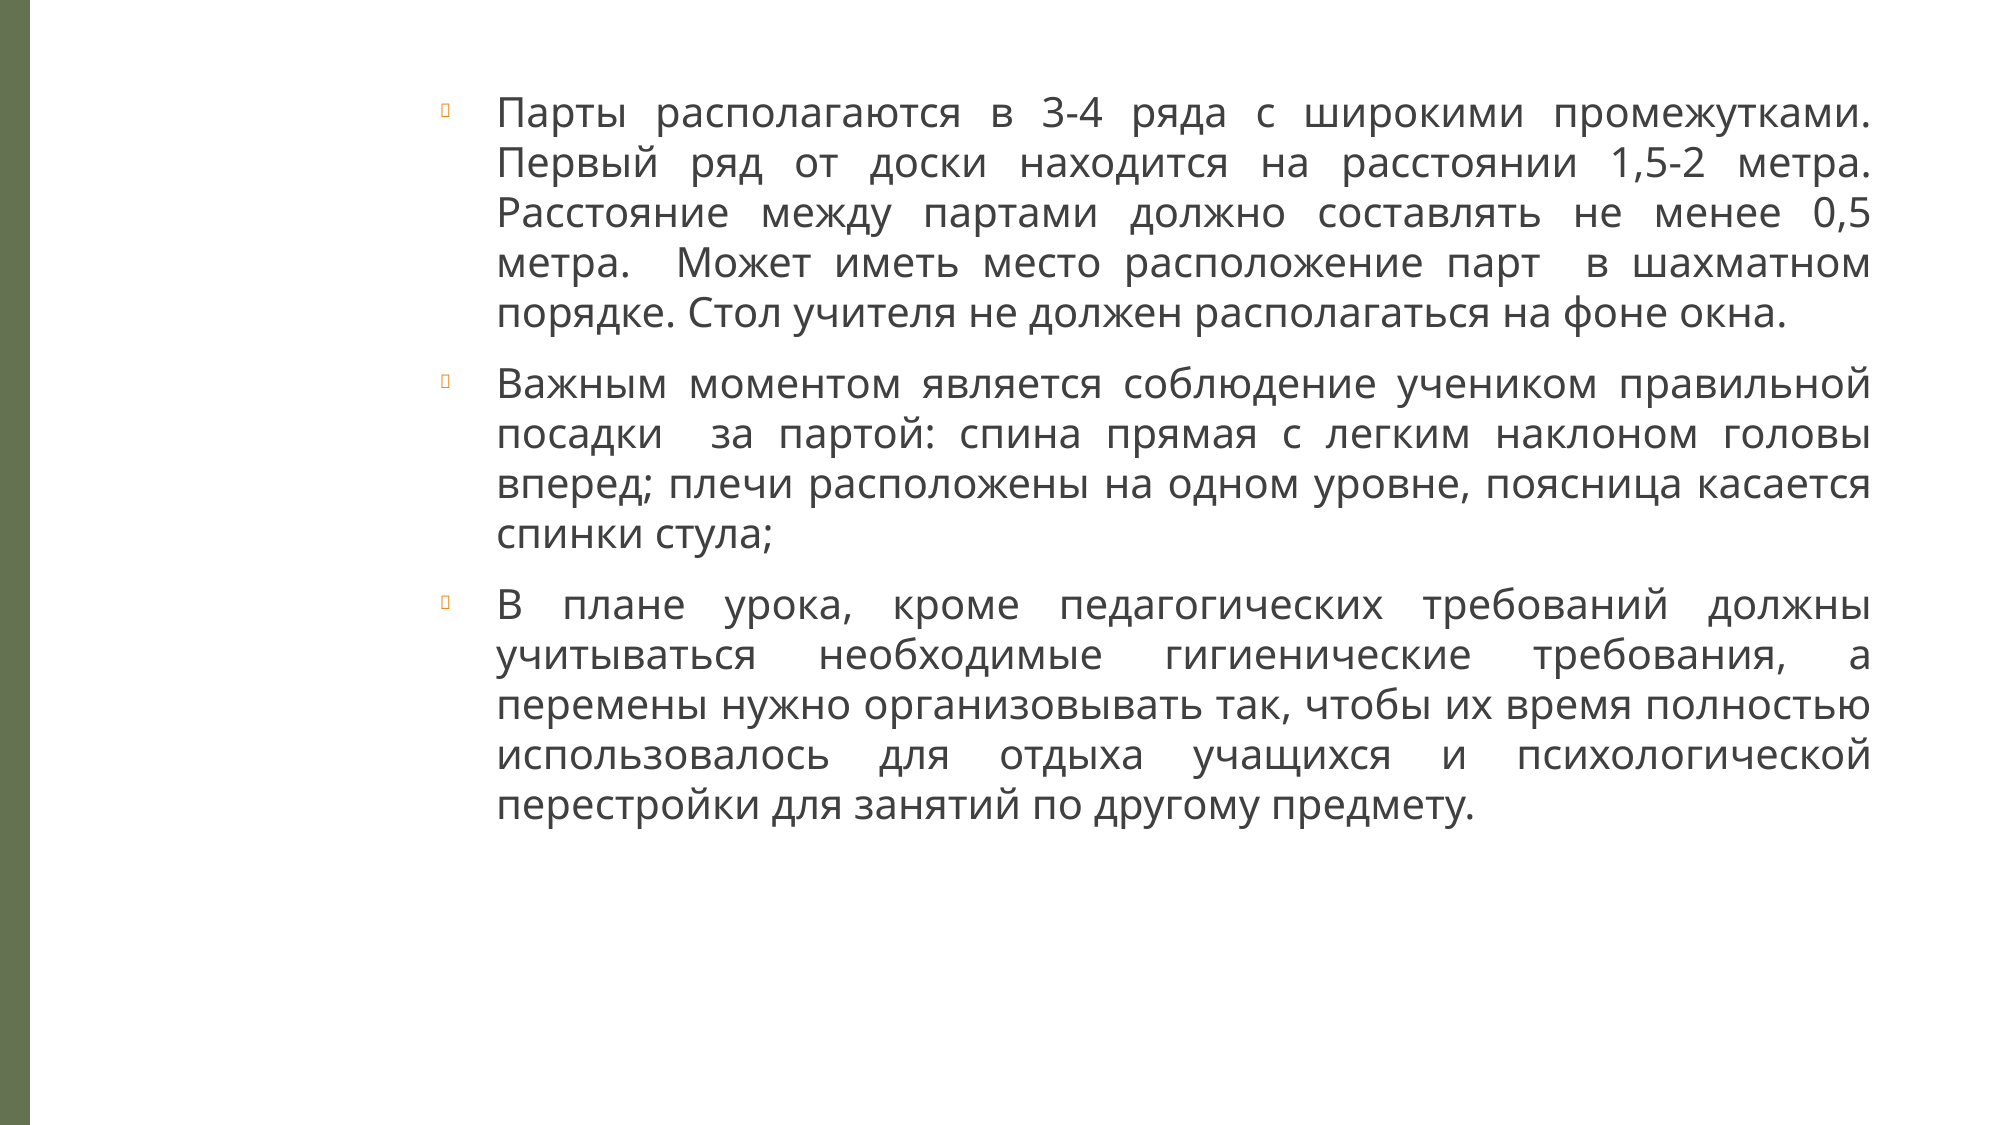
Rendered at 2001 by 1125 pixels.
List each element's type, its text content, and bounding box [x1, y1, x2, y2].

list Парты располагаются в 3-4 ряда с широкими промежутками. Первый ряд от доски находится на расстоянии 1,5-2 метра. Расстояние между партами должно составлять не менее 0,5 метра. Может иметь место расположение парт в шахматном порядке. Стол учителя не должен располагаться на фоне окна. Важным моментом является соблюдение учеником правильной посадки за партой: спина прямая с легким наклоном головы вперед; плечи расположены на одном уровне, поясница касается спинки стула; В плане урока, кроме педагогических требований должны учитываться необходимые гигиенические требования, а перемены нужно организовывать так, чтобы их время полностью использовалось для отдыха учащихся и психологической перестройки для занятий по другому предмету. [424, 70, 1888, 970]
